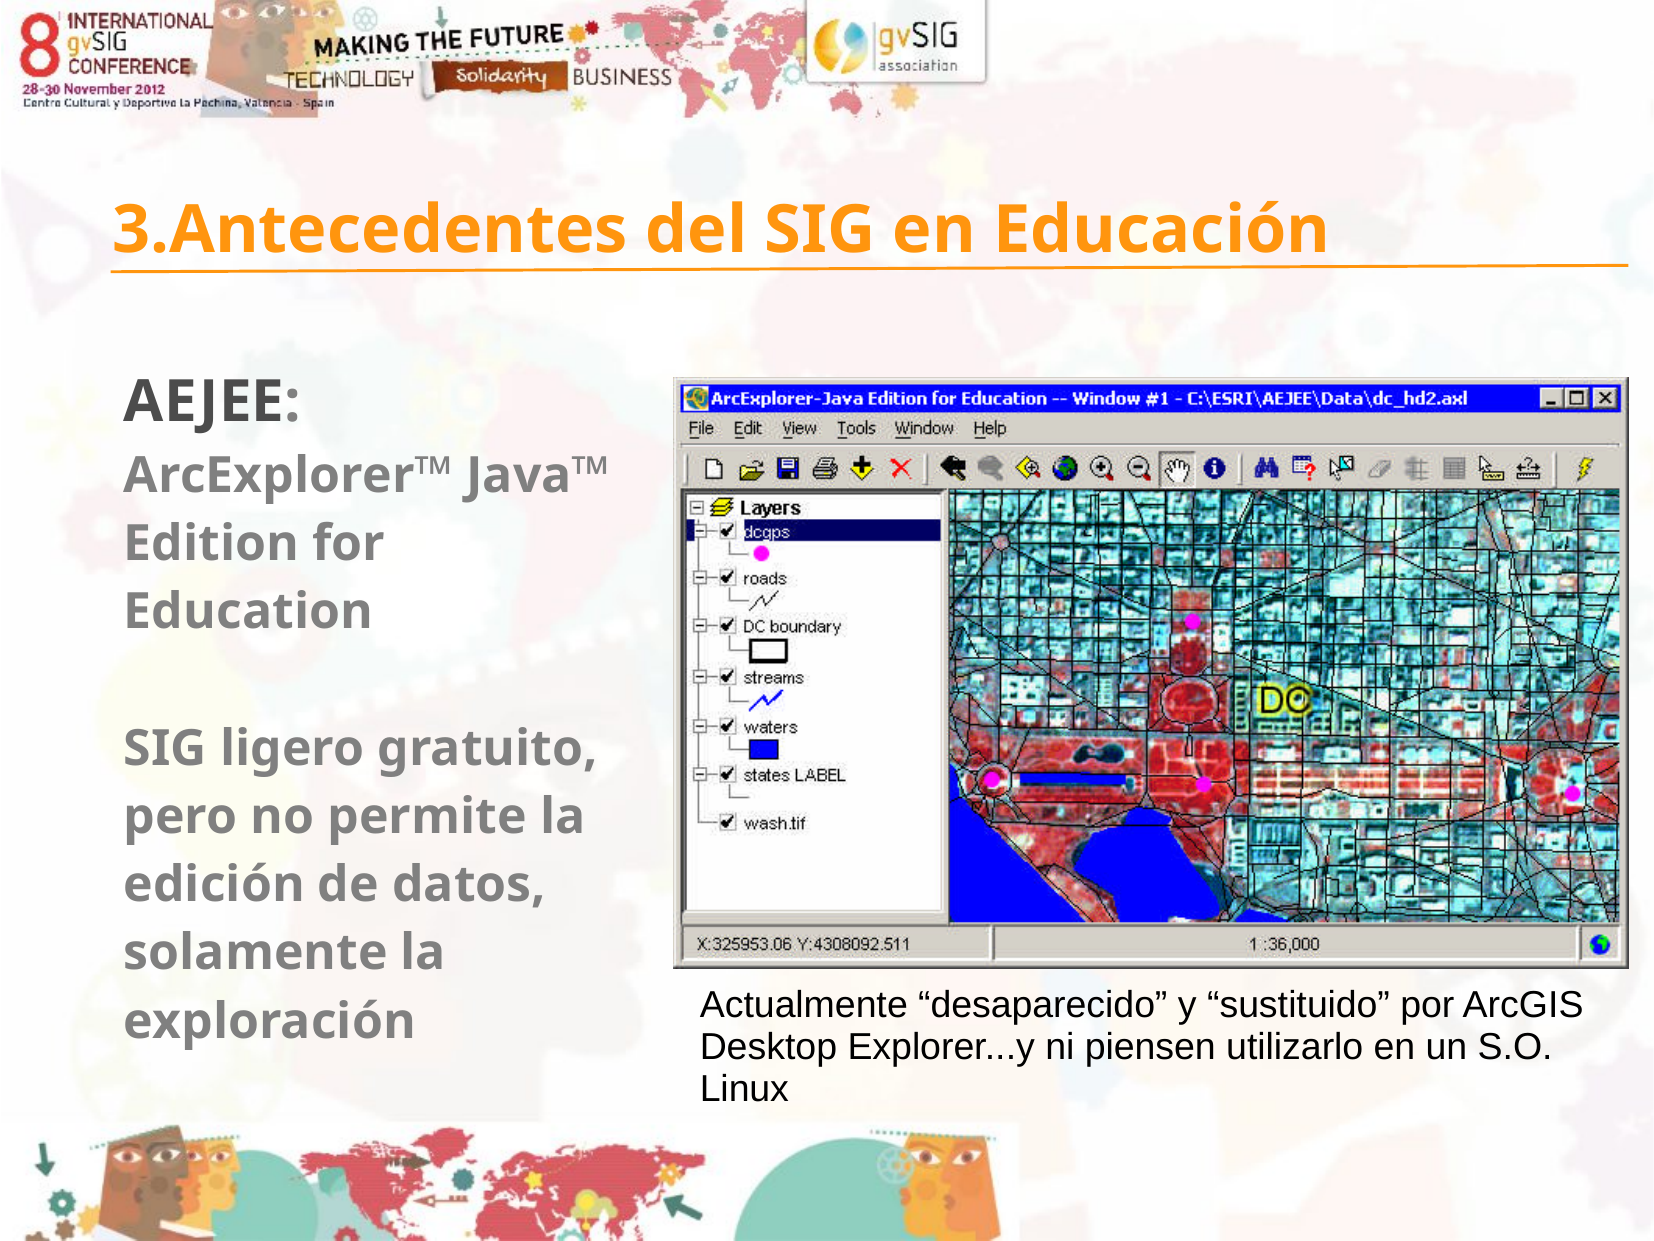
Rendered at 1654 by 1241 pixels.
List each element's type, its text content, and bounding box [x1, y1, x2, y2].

title AEJEE: ArcExplorer™ Java™ Edition for Education SIG ligero gratuito, pero no permite la edición de datos, solamente la exploración [124, 381, 615, 1032]
title 3.Antecedentes del SIG en Educación [112, 187, 1630, 266]
picture [1, 0, 1654, 1241]
text_box Actualmente “desaparecido” y “sustituido” por ArcGIS Desktop Explorer...y ni piensen utilizarlo en un S.O. Linux [685, 976, 1619, 1117]
